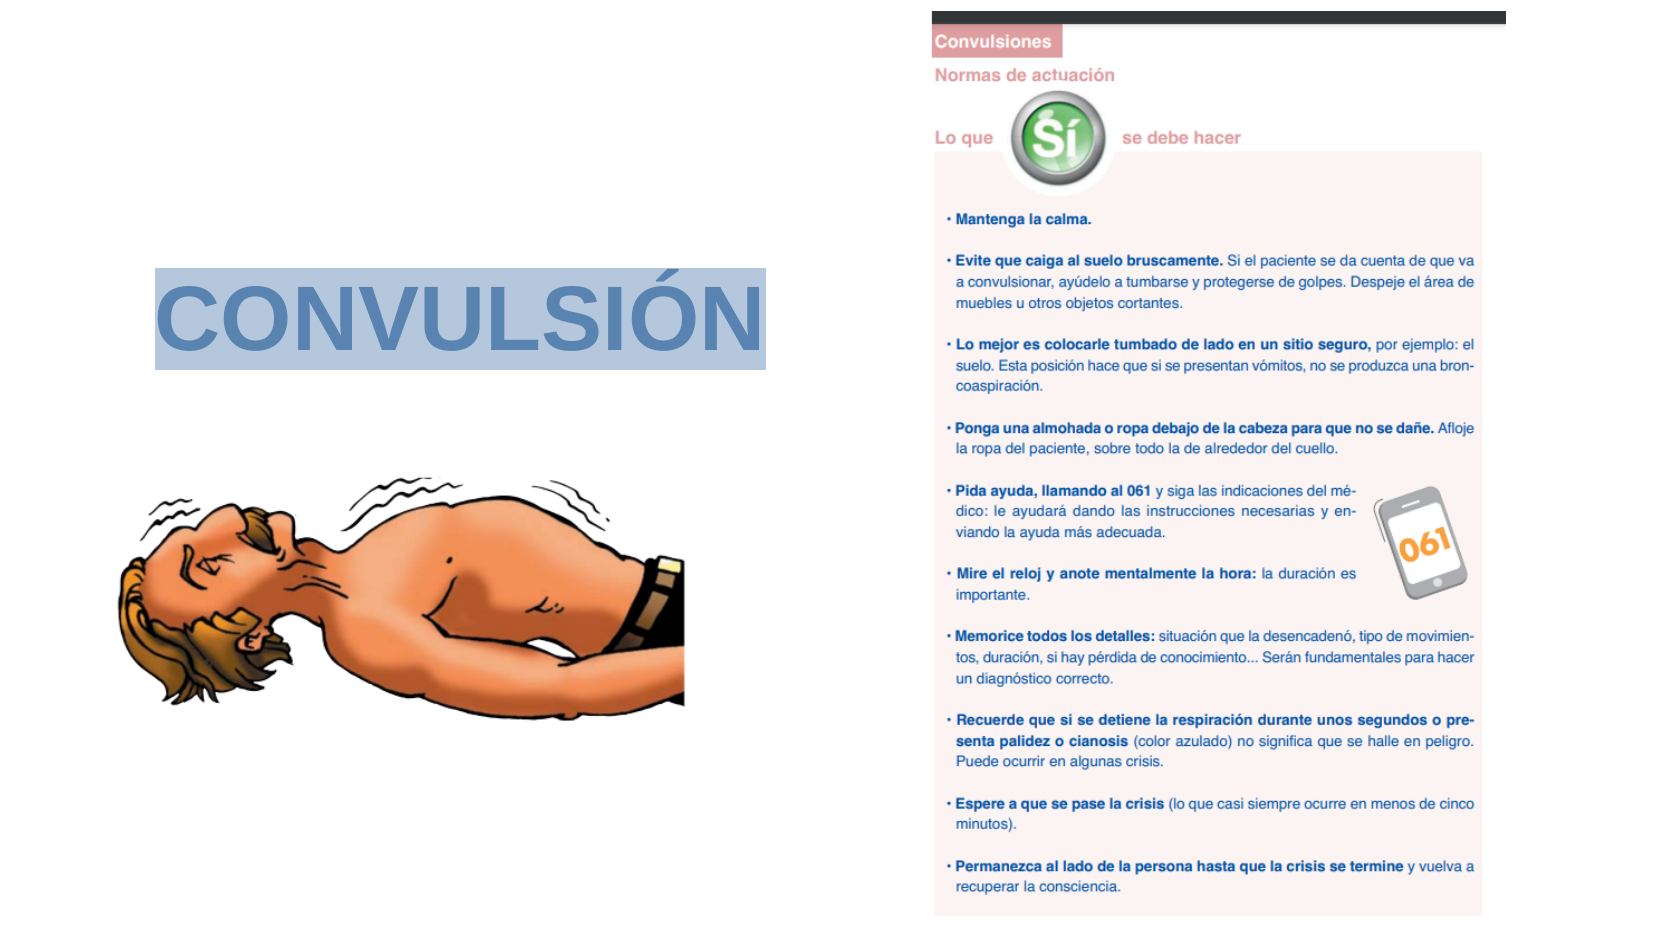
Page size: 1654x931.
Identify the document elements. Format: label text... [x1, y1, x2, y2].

picture [931, 11, 1506, 931]
title CONVULSIÓN [88, 236, 833, 392]
picture [99, 472, 709, 768]
